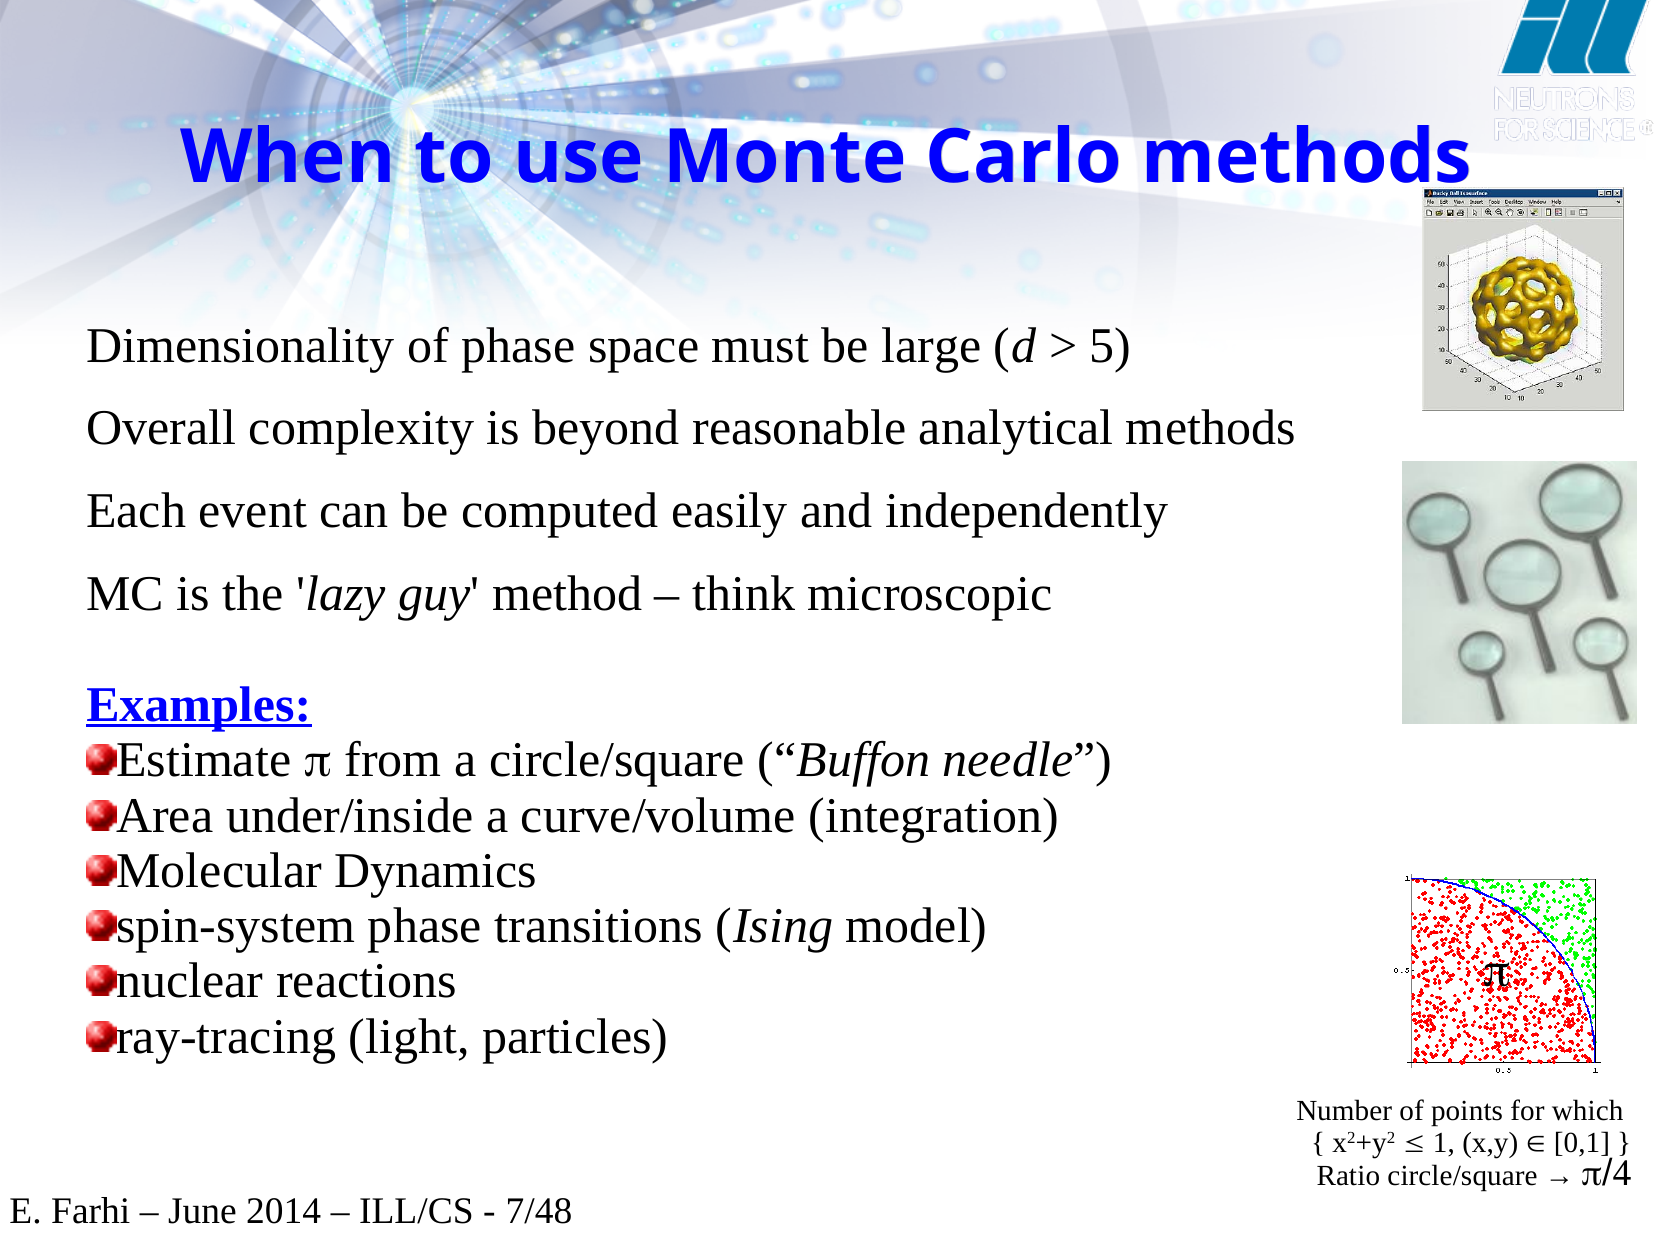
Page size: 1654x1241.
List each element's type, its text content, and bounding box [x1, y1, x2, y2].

title When to use Monte Carlo methods [82, 49, 1571, 257]
text_box Dimensionality of phase space must be large (d > 5) Overall complexity is beyond reasonable analytical methods Each event can be computed easily and independently MC is the 'lazy guy' method – think microscopic Examples: Estimate p from a circle/square (“Buffon needle”) Area under/inside a curve/volume (integration) Molecular Dynamics spin-system phase transitions (Ising model) nuclear reactions ray-tracing (light, particles) [86, 290, 1353, 1117]
text_box Number of points for which { x2+y2  1, (x,y)  [0,1] } Ratio circle/square → p/4 [1159, 1094, 1640, 1216]
picture [1402, 461, 1637, 724]
picture [0, 0, 1654, 411]
picture [1393, 870, 1601, 1078]
